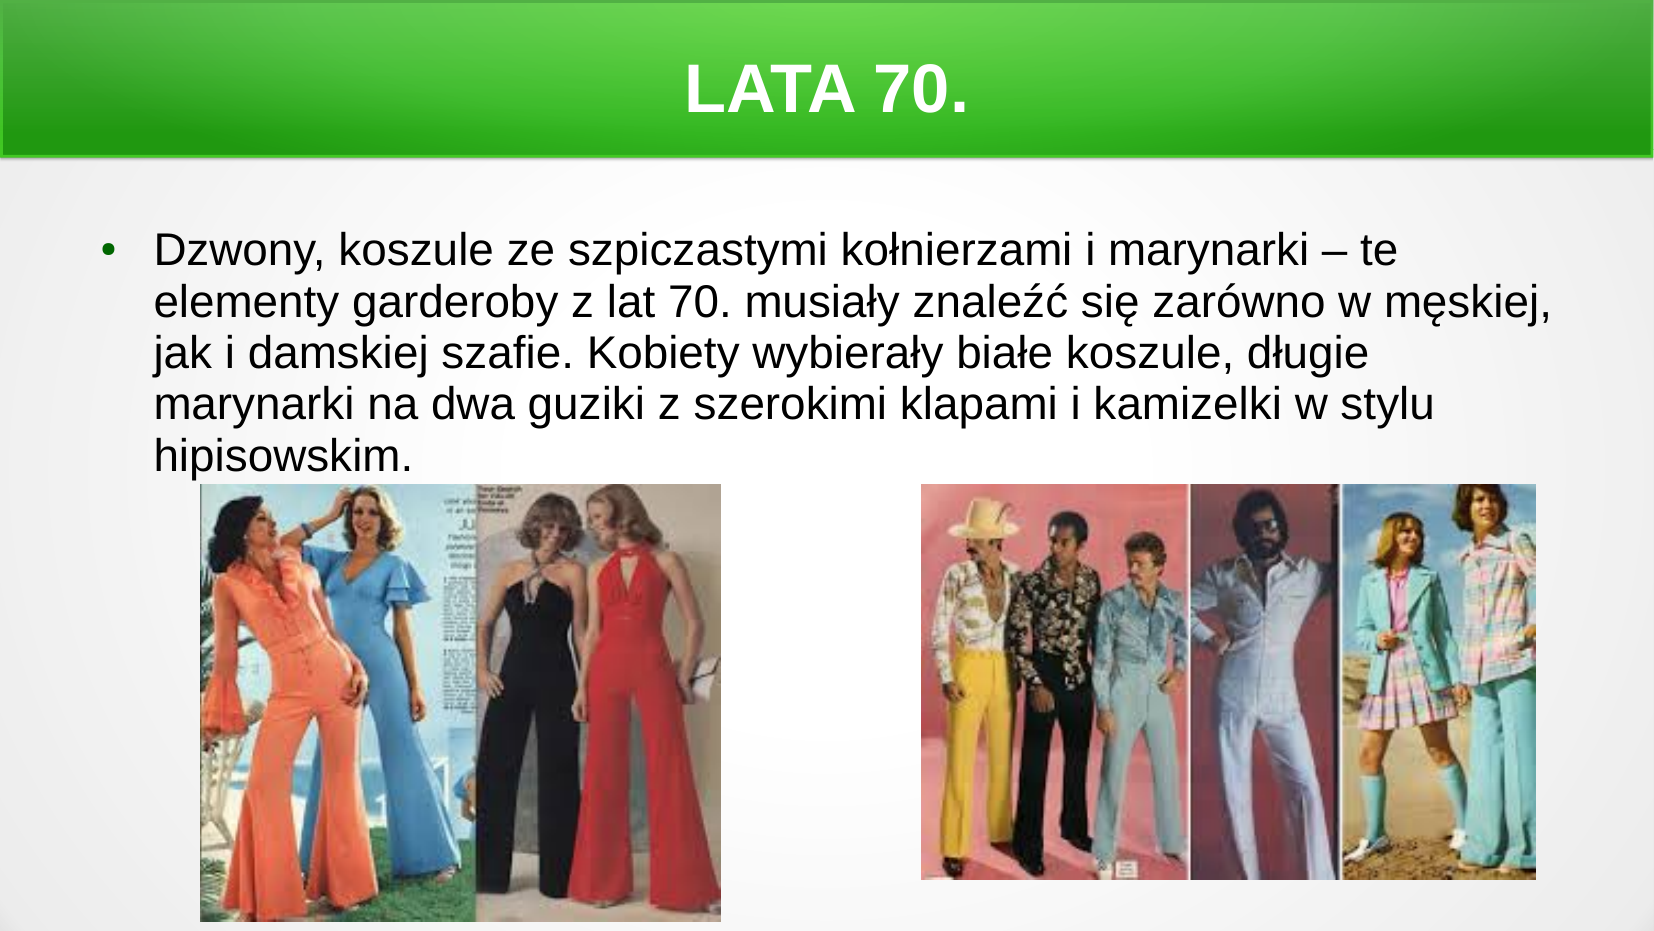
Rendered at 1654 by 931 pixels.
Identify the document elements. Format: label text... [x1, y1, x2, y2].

list Dzwony, koszule ze szpiczastymi kołnierzami i marynarki – te elementy garderoby z lat 70. musiały znaleźć się zarówno w męskiej, jak i damskiej szafie. Kobiety wybierały białe koszule, długie marynarki na dwa guziki z szerokimi klapami i kamizelki w stylu hipisowskim. [82, 224, 1571, 764]
picture [200, 484, 721, 922]
title LATA 70. [82, 35, 1571, 142]
picture [921, 484, 1536, 880]
